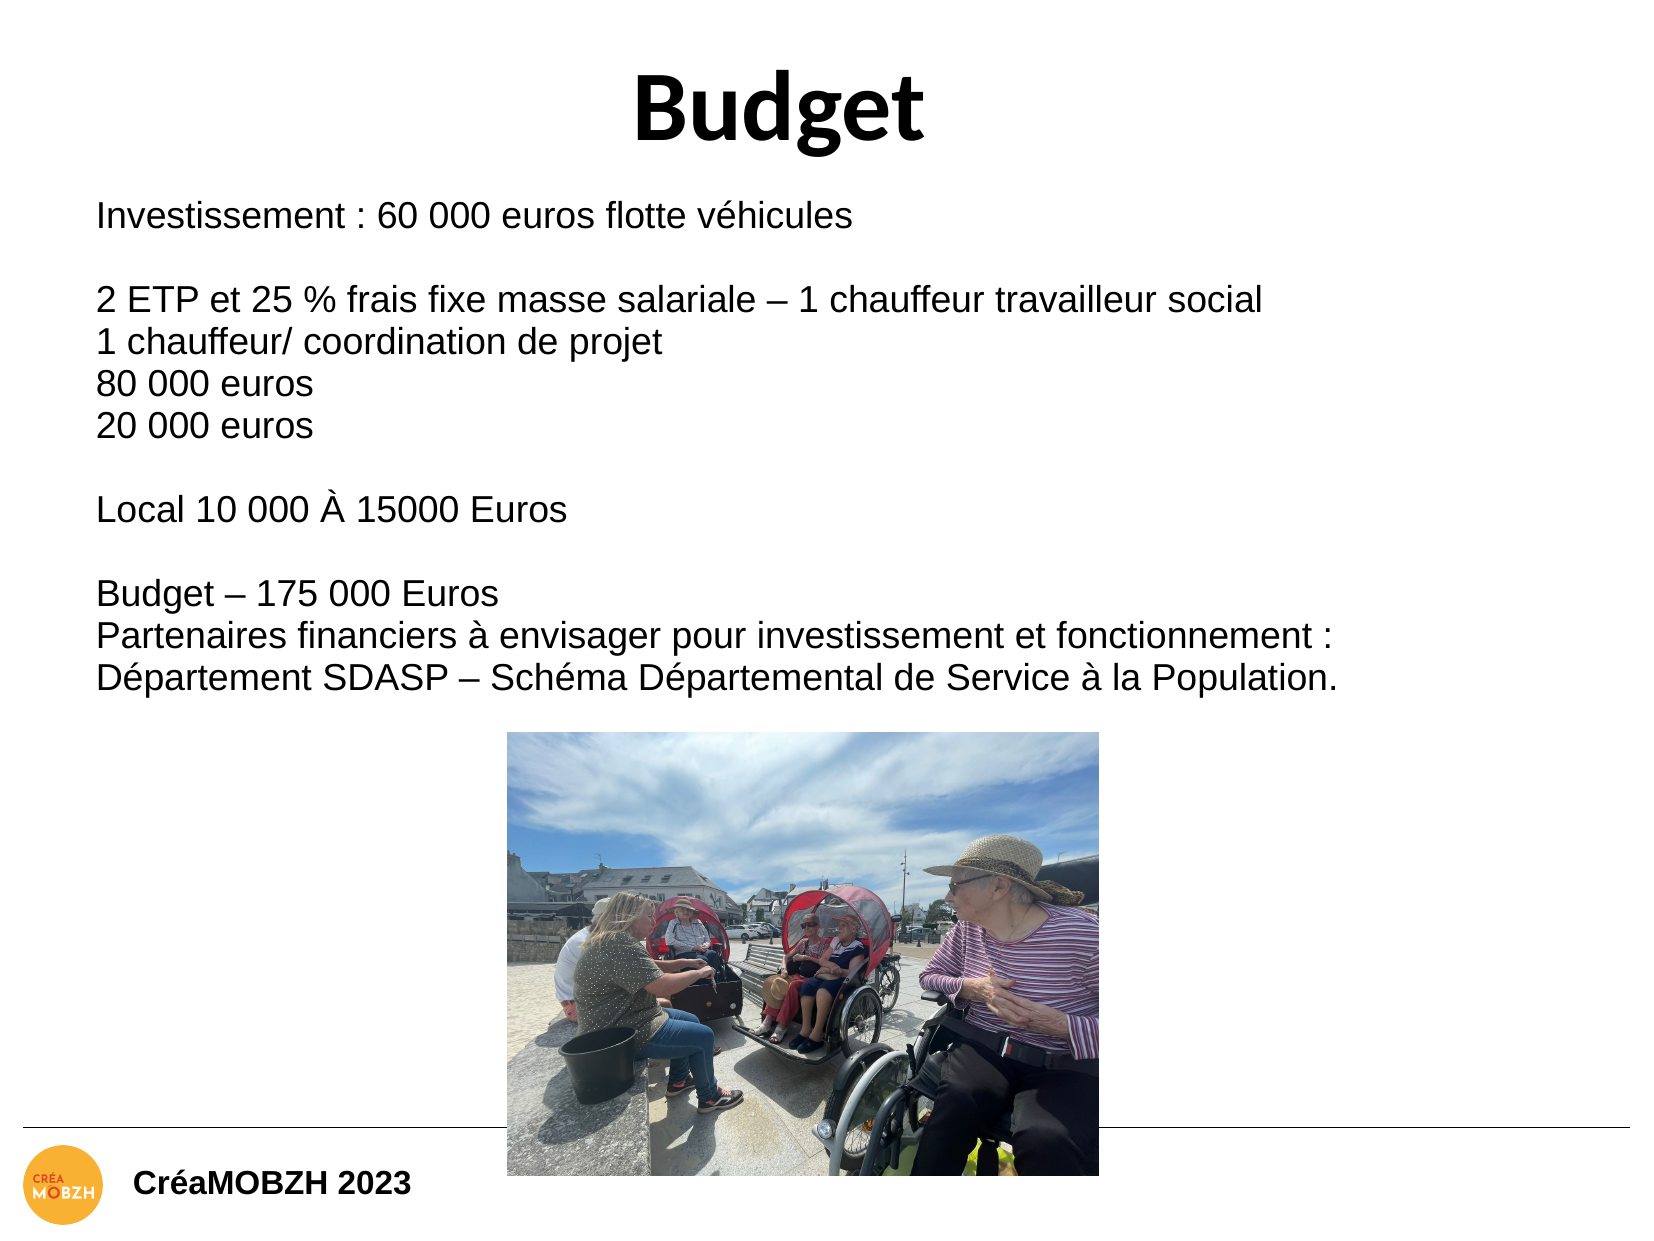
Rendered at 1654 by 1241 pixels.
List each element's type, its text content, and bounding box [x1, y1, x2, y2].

picture [507, 732, 1099, 1176]
title Budget [484, 11, 1654, 219]
text_box Investissement : 60 000 euros flotte véhicules 2 ETP et 25 % frais fixe masse salariale – 1 chauffeur travailleur social 1 chauffeur/ coordination de projet 80 000 euros 20 000 euros Local 10 000 À 15000 Euros Budget – 175 000 Euros Partenaires financiers à envisager pour investissement et fonctionnement : Département SDASP – Schéma Départemental de Service à la Population. [81, 187, 1570, 875]
text_box CréaMOBZH 2023 [118, 1157, 1040, 1210]
picture [23, 1145, 103, 1225]
